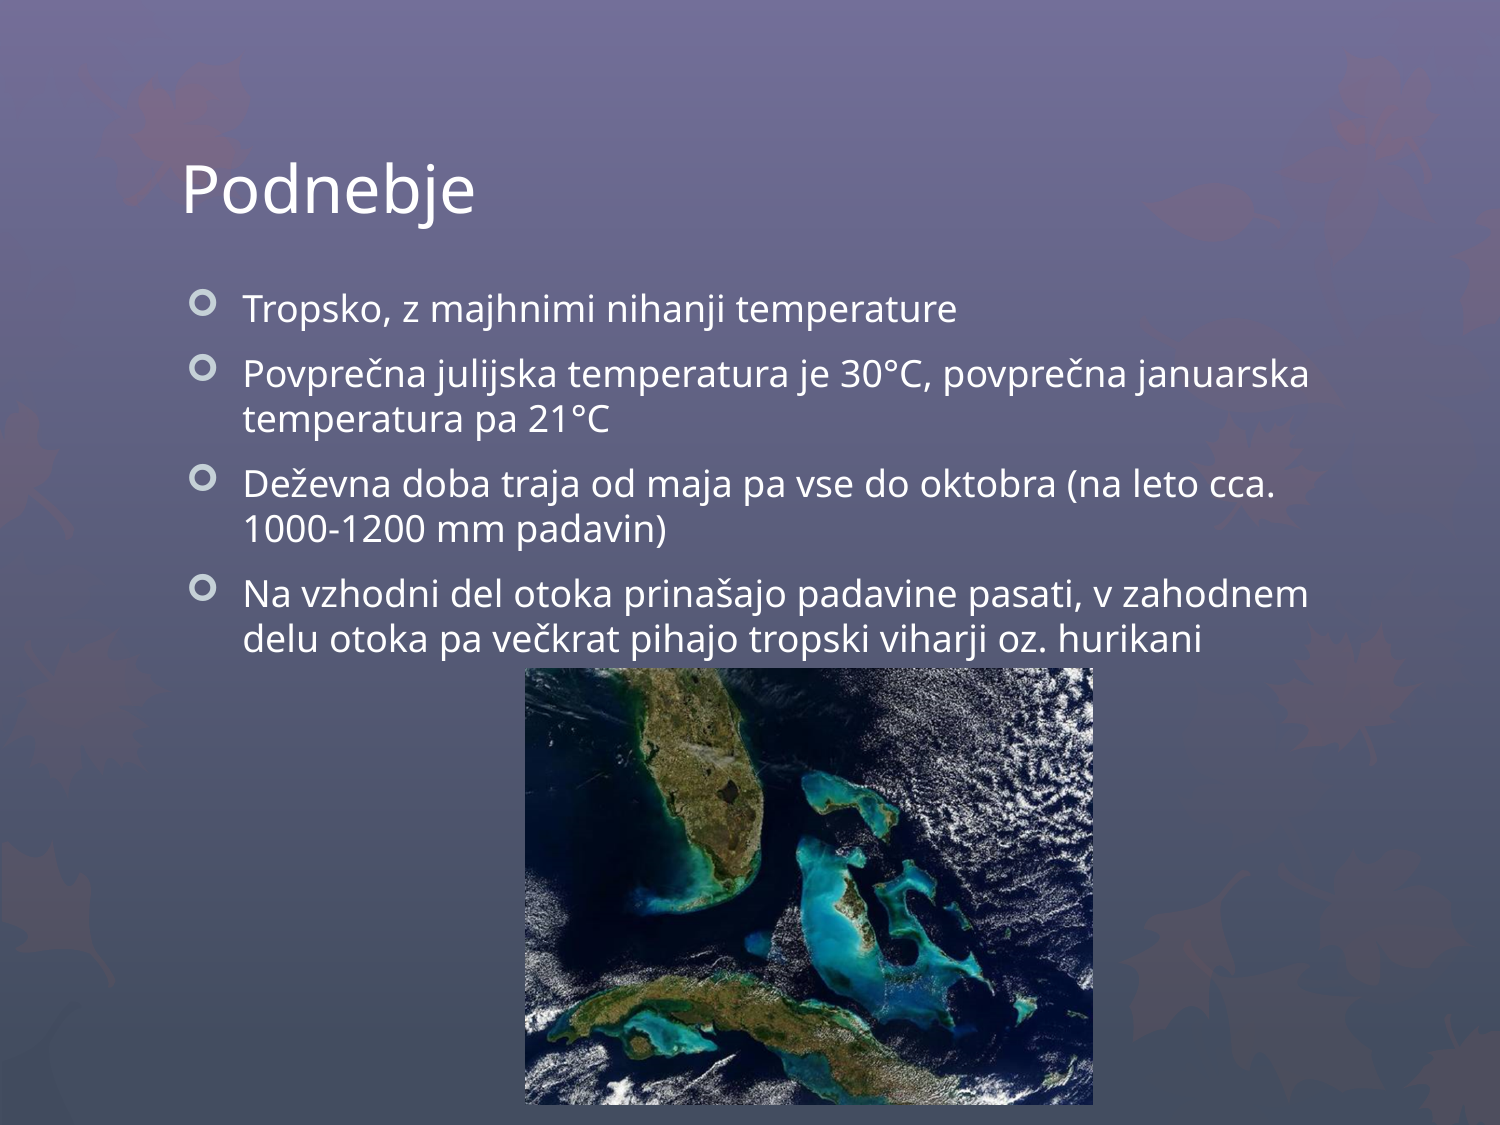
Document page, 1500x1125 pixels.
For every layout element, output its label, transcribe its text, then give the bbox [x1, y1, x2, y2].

list Tropsko, z majhnimi nihanji temperature Povprečna julijska temperatura je 30°C, povprečna januarska temperatura pa 21°C Deževna doba traja od maja pa vse do oktobra (na leto cca. 1000-1200 mm padavin) Na vzhodni del otoka prinašajo padavine pasati, v zahodnem delu otoka pa večkrat pihajo tropski viharji oz. hurikani [171, 172, 1341, 838]
title Podnebje [165, 110, 1335, 263]
picture [525, 668, 1093, 1105]
